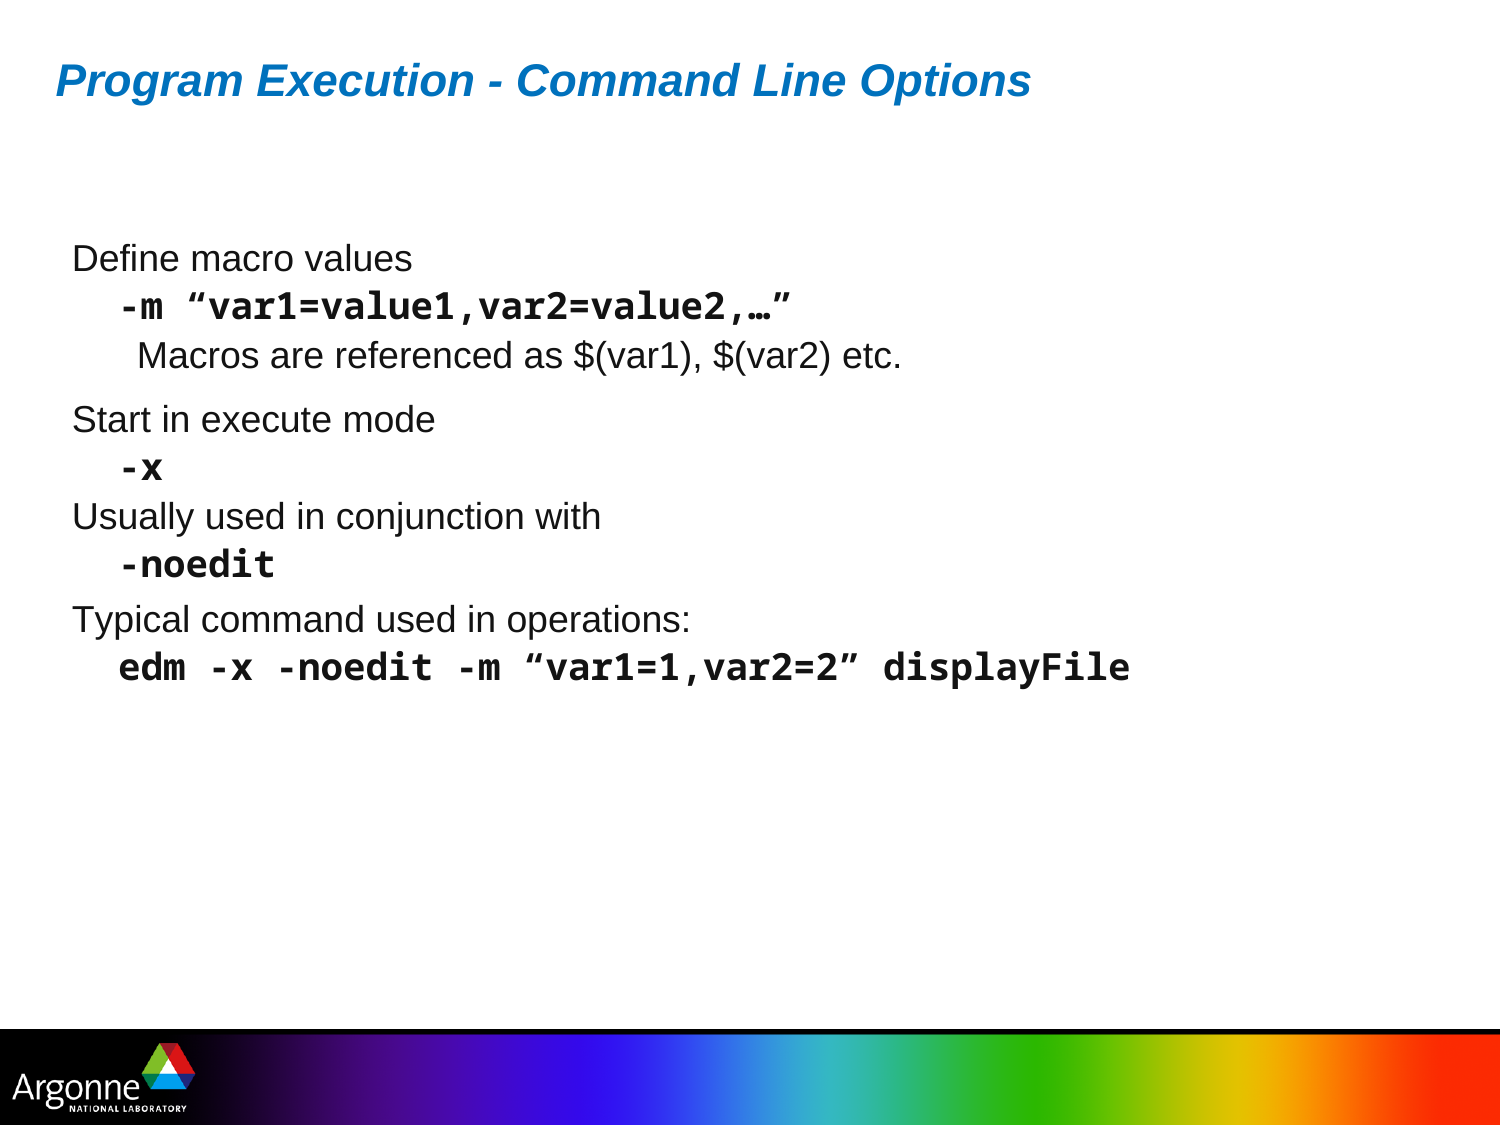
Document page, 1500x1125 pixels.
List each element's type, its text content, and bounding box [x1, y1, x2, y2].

picture [0, 1029, 1500, 1125]
title Program Execution - Command Line Options [55, 48, 1361, 118]
list Define macro values -m “var1=value1,var2=value2,…” Macros are referenced as $(var1), $(var2) etc. Start in execute mode -x Usually used in conjunction with -noedit Typical command used in operations: edm -x -noedit -m “var1=1,var2=2” displayFile [56, 229, 1359, 740]
